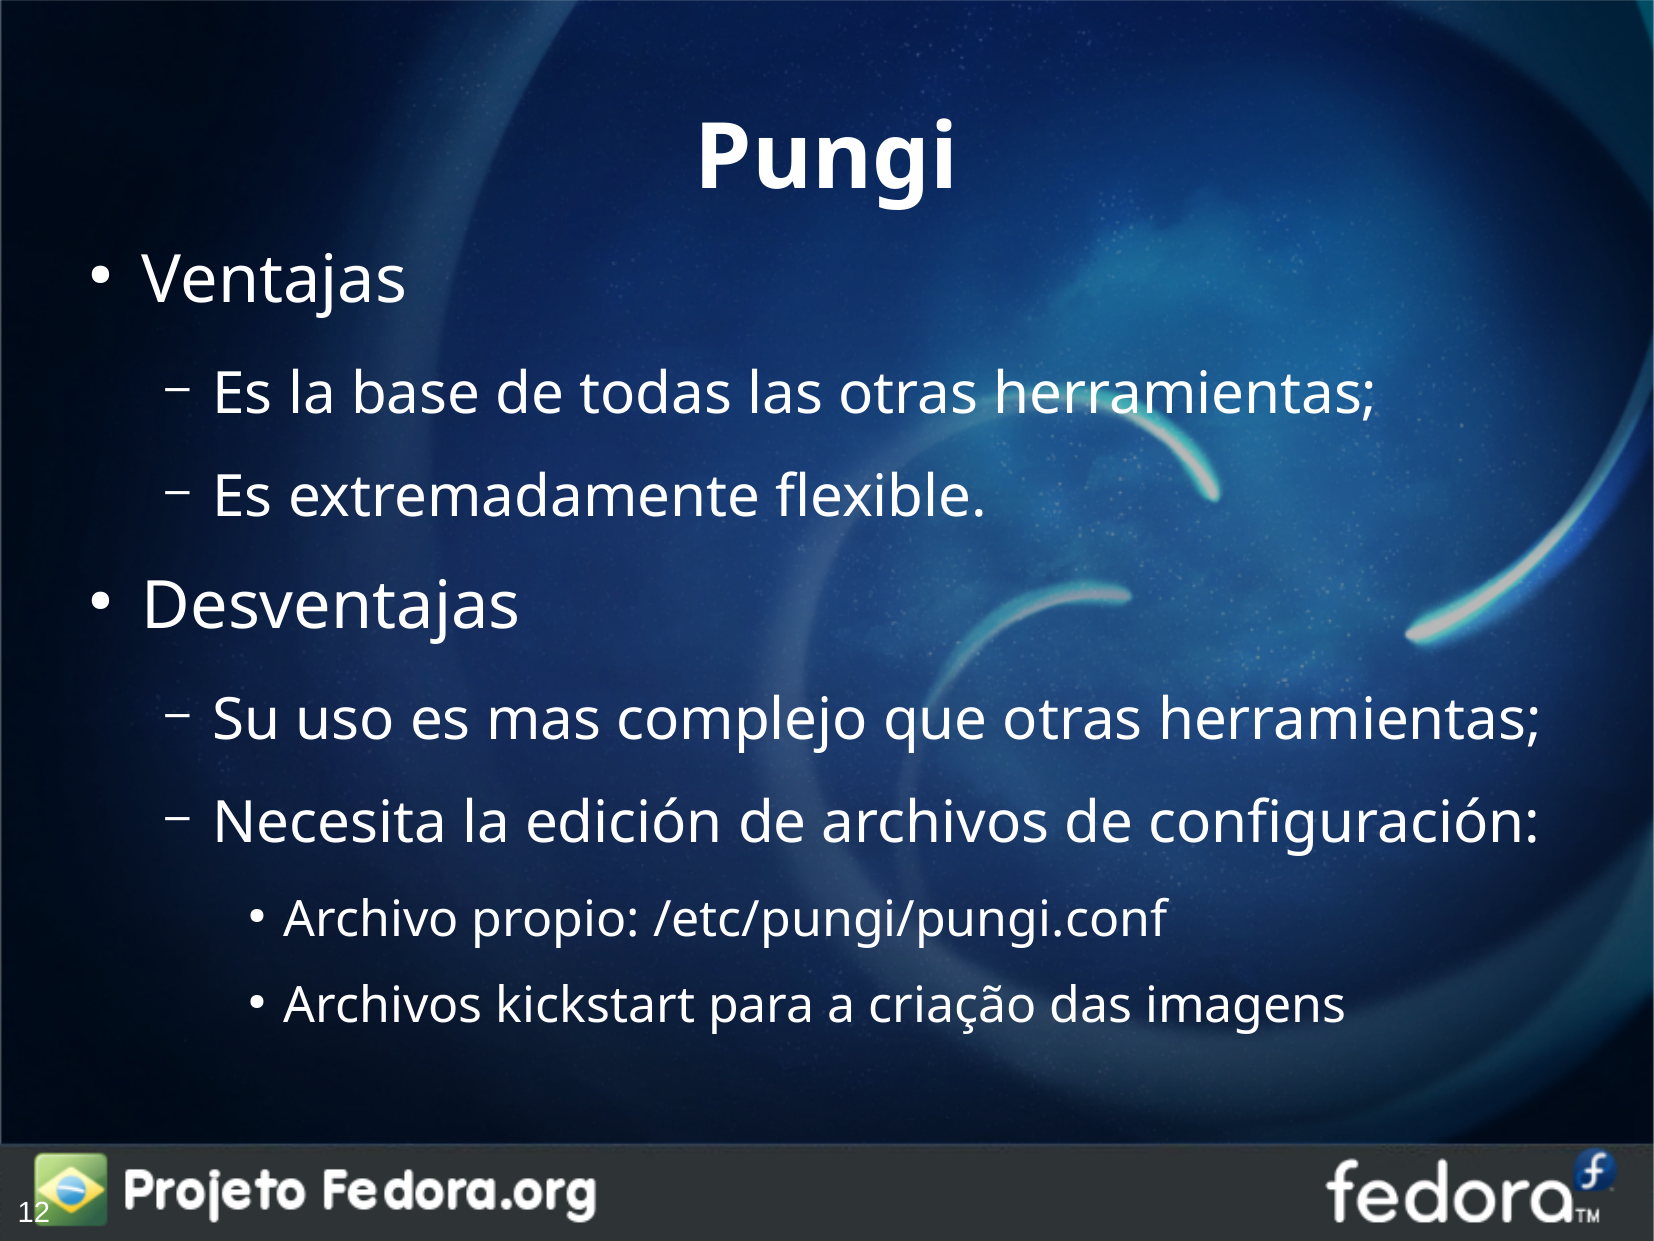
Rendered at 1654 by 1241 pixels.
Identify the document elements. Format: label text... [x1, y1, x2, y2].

picture [0, 0, 1654, 1241]
title Pungi [82, 49, 1571, 257]
list Ventajas Es la base de todas las otras herramientas; Es extremadamente flexible. Desventajas Su uso es mas complejo que otras herramientas; Necesita la edición de archivos de configuración: Archivo propio: /etc/pungi/pungi.conf Archivos kickstart para a criação das imagens [70, 231, 1559, 1081]
